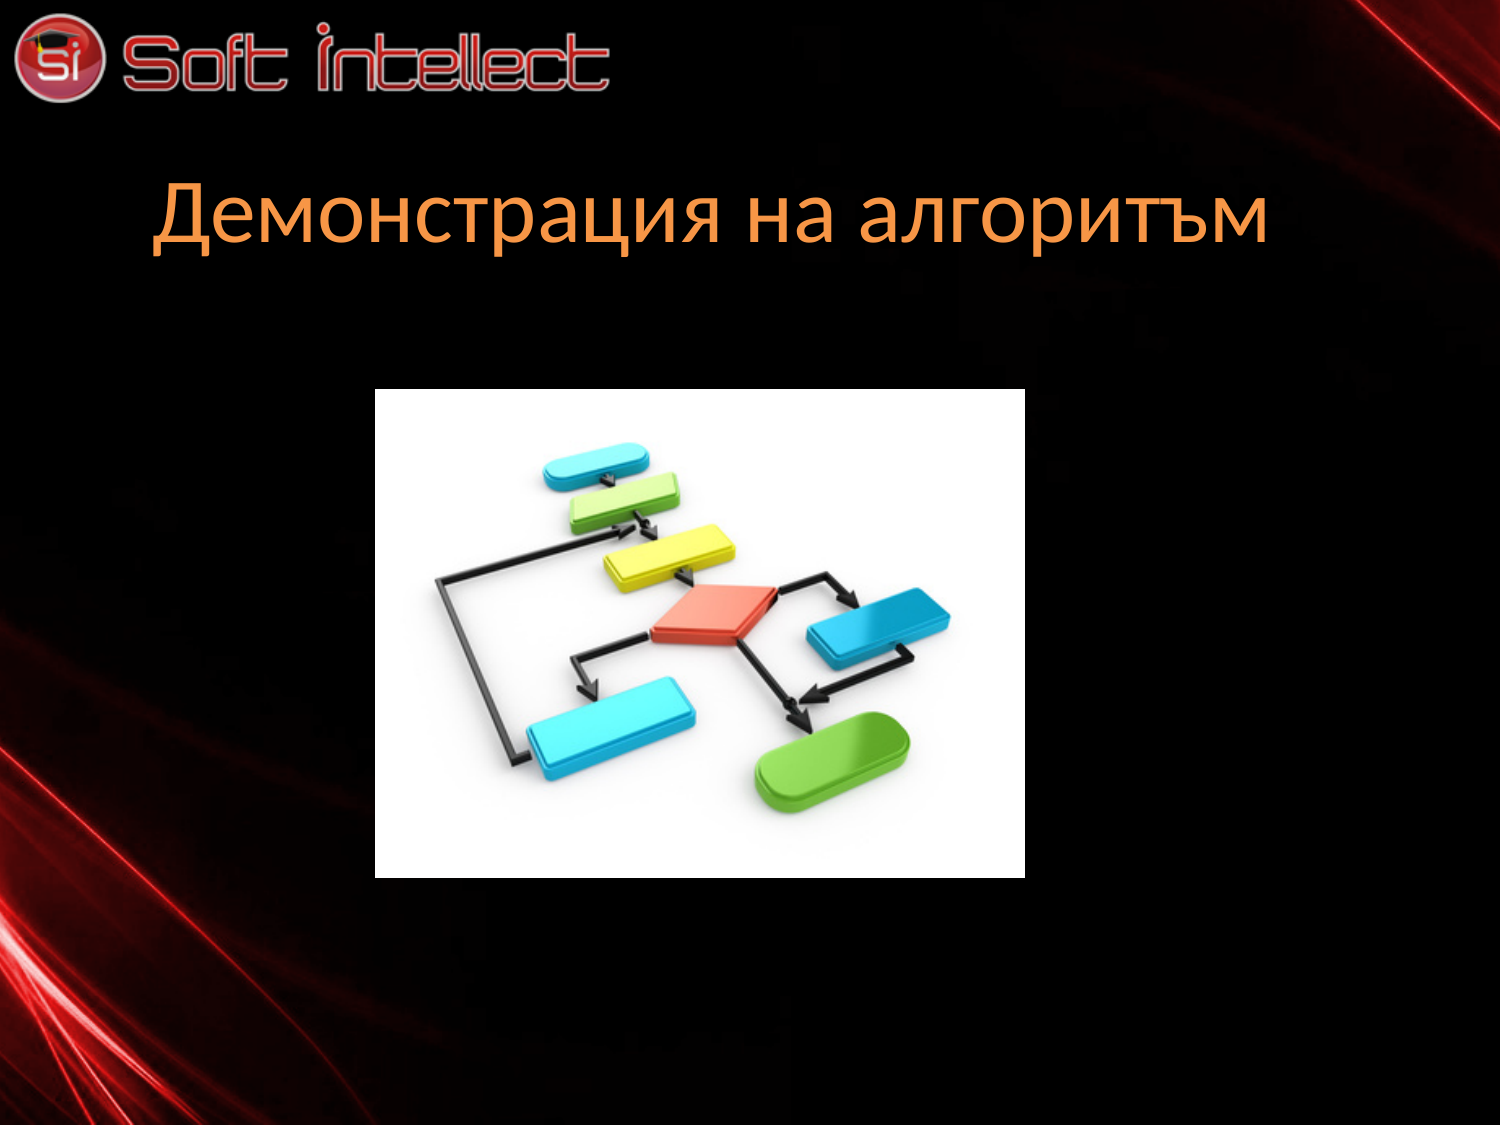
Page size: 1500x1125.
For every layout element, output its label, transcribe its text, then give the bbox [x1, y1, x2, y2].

picture [0, 0, 1500, 1125]
text_box Демонстрация на алгоритъм [137, 112, 1488, 300]
